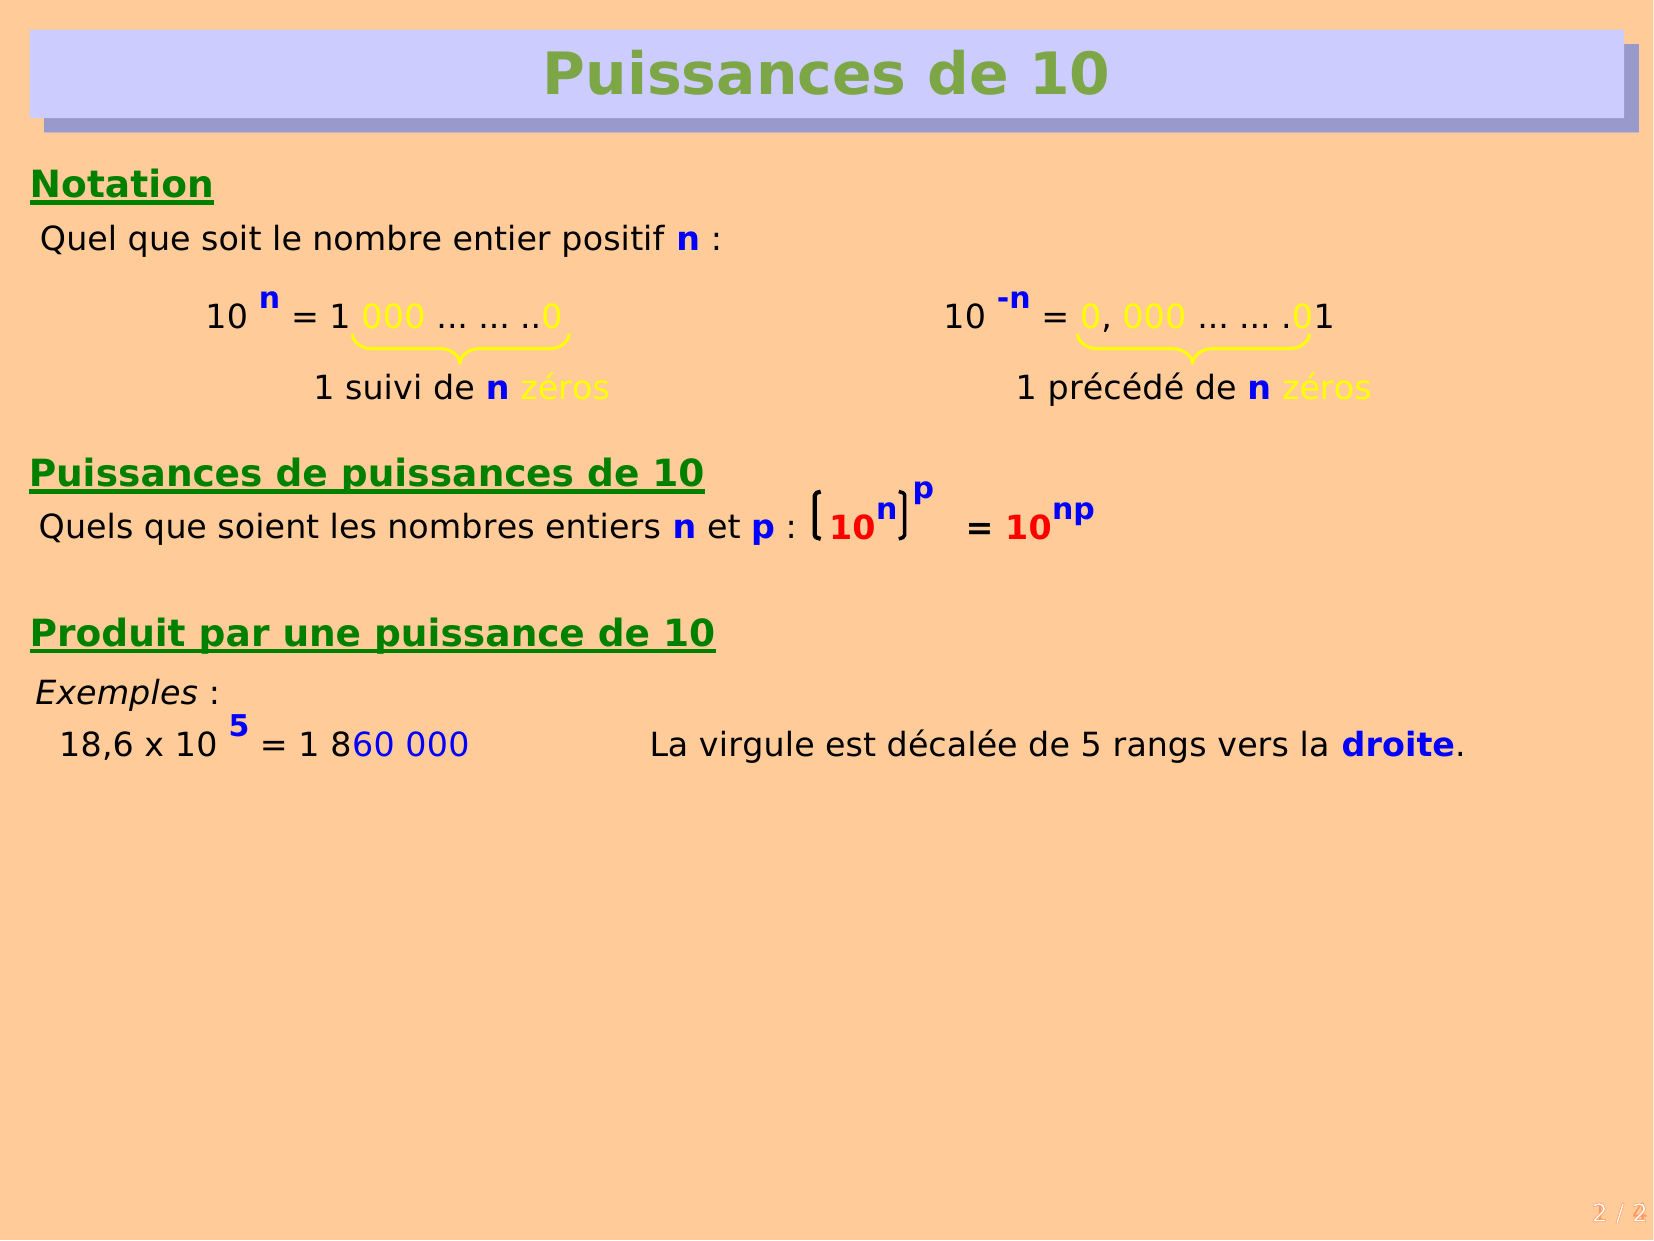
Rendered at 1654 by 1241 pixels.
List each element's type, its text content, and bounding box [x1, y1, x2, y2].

text_box Puissances de puissances de 10 [28, 451, 706, 496]
text_box 2 / 2 [1591, 1198, 1649, 1235]
text_box 10n = 10np [760, 491, 1096, 548]
text_box La virgule est décalée de 5 rangs vers la droite. [649, 725, 1466, 765]
text_box 1 suivi de n zéros [313, 368, 611, 408]
text_box 10 n = 1 000 ... ... ..0 [205, 280, 572, 337]
text_box Quel que soit le nombre entier positif n : [39, 212, 723, 266]
text_box 18,6 x 10 5 = 1 860 000 [59, 708, 471, 765]
text_box Produit par une puissance de 10 [29, 611, 717, 656]
text_box Quels que soient les nombres entiers n et p : [38, 500, 798, 554]
text_box 1 précédé de n zéros [1015, 368, 1373, 408]
text_box p [912, 470, 935, 527]
title Puissances de 10 [29, 29, 1625, 119]
text_box Exemples : [35, 666, 221, 720]
text_box 10 -n = 0, 000 ... ... .01 [943, 280, 1344, 337]
text_box Notation [29, 162, 215, 207]
